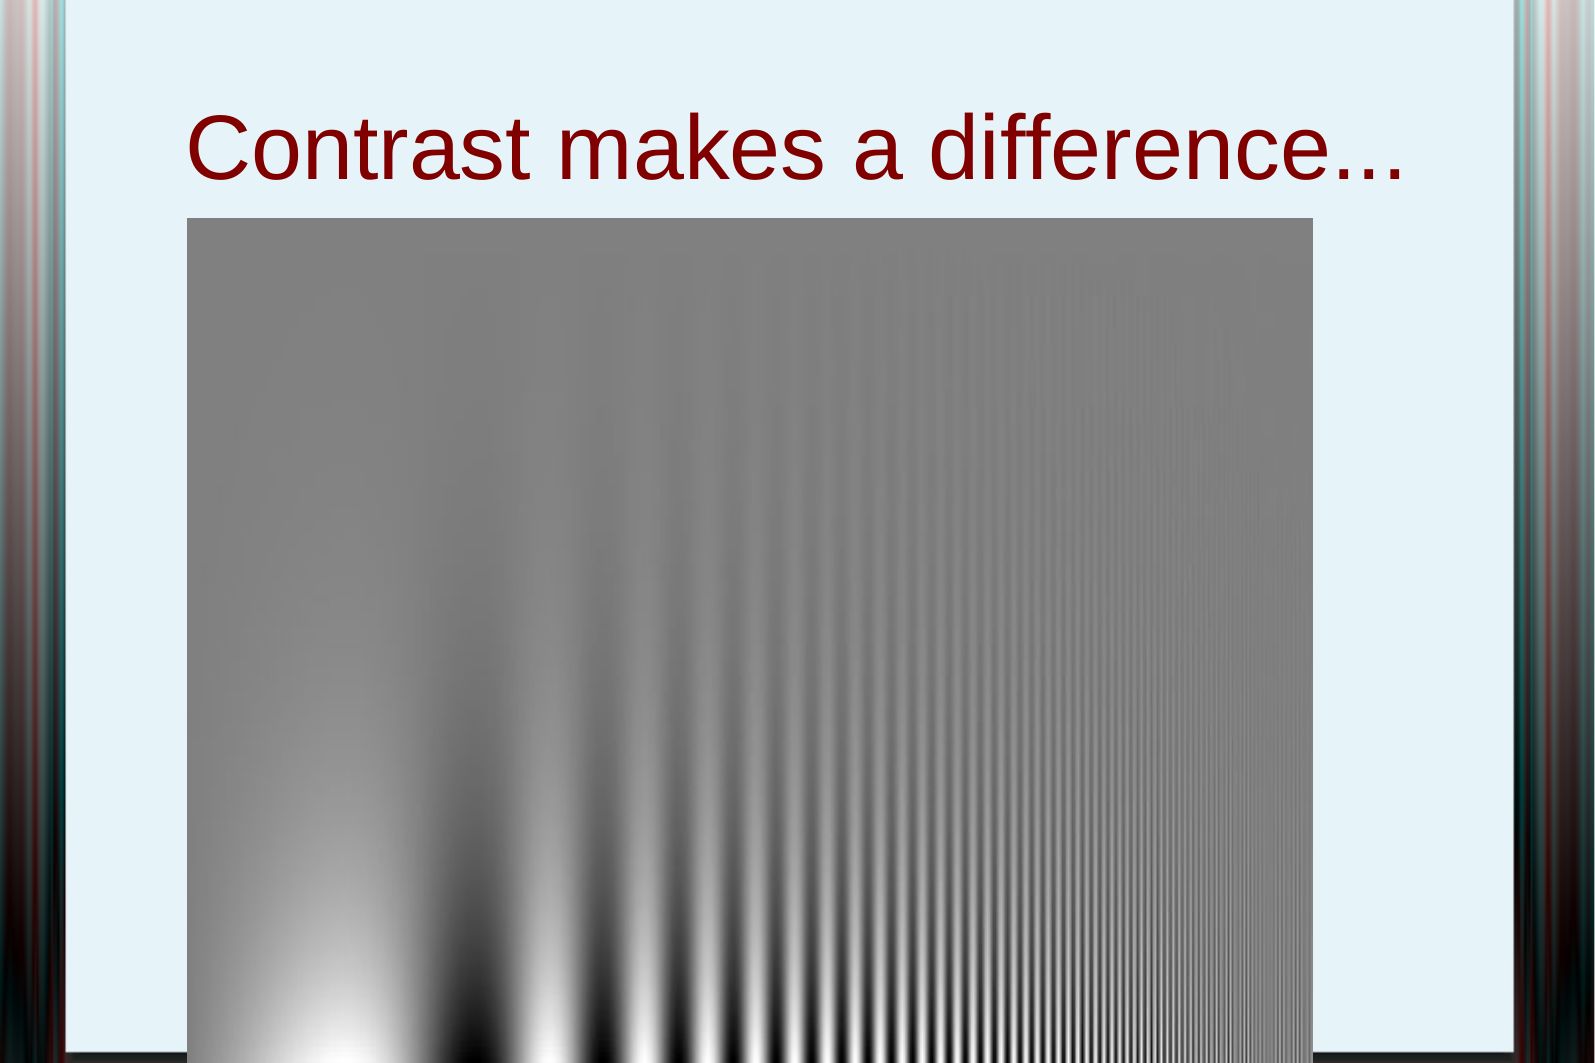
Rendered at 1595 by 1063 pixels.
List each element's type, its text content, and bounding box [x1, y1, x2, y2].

title Contrast makes a difference... [113, 83, 1481, 213]
picture [0, 0, 1595, 1063]
